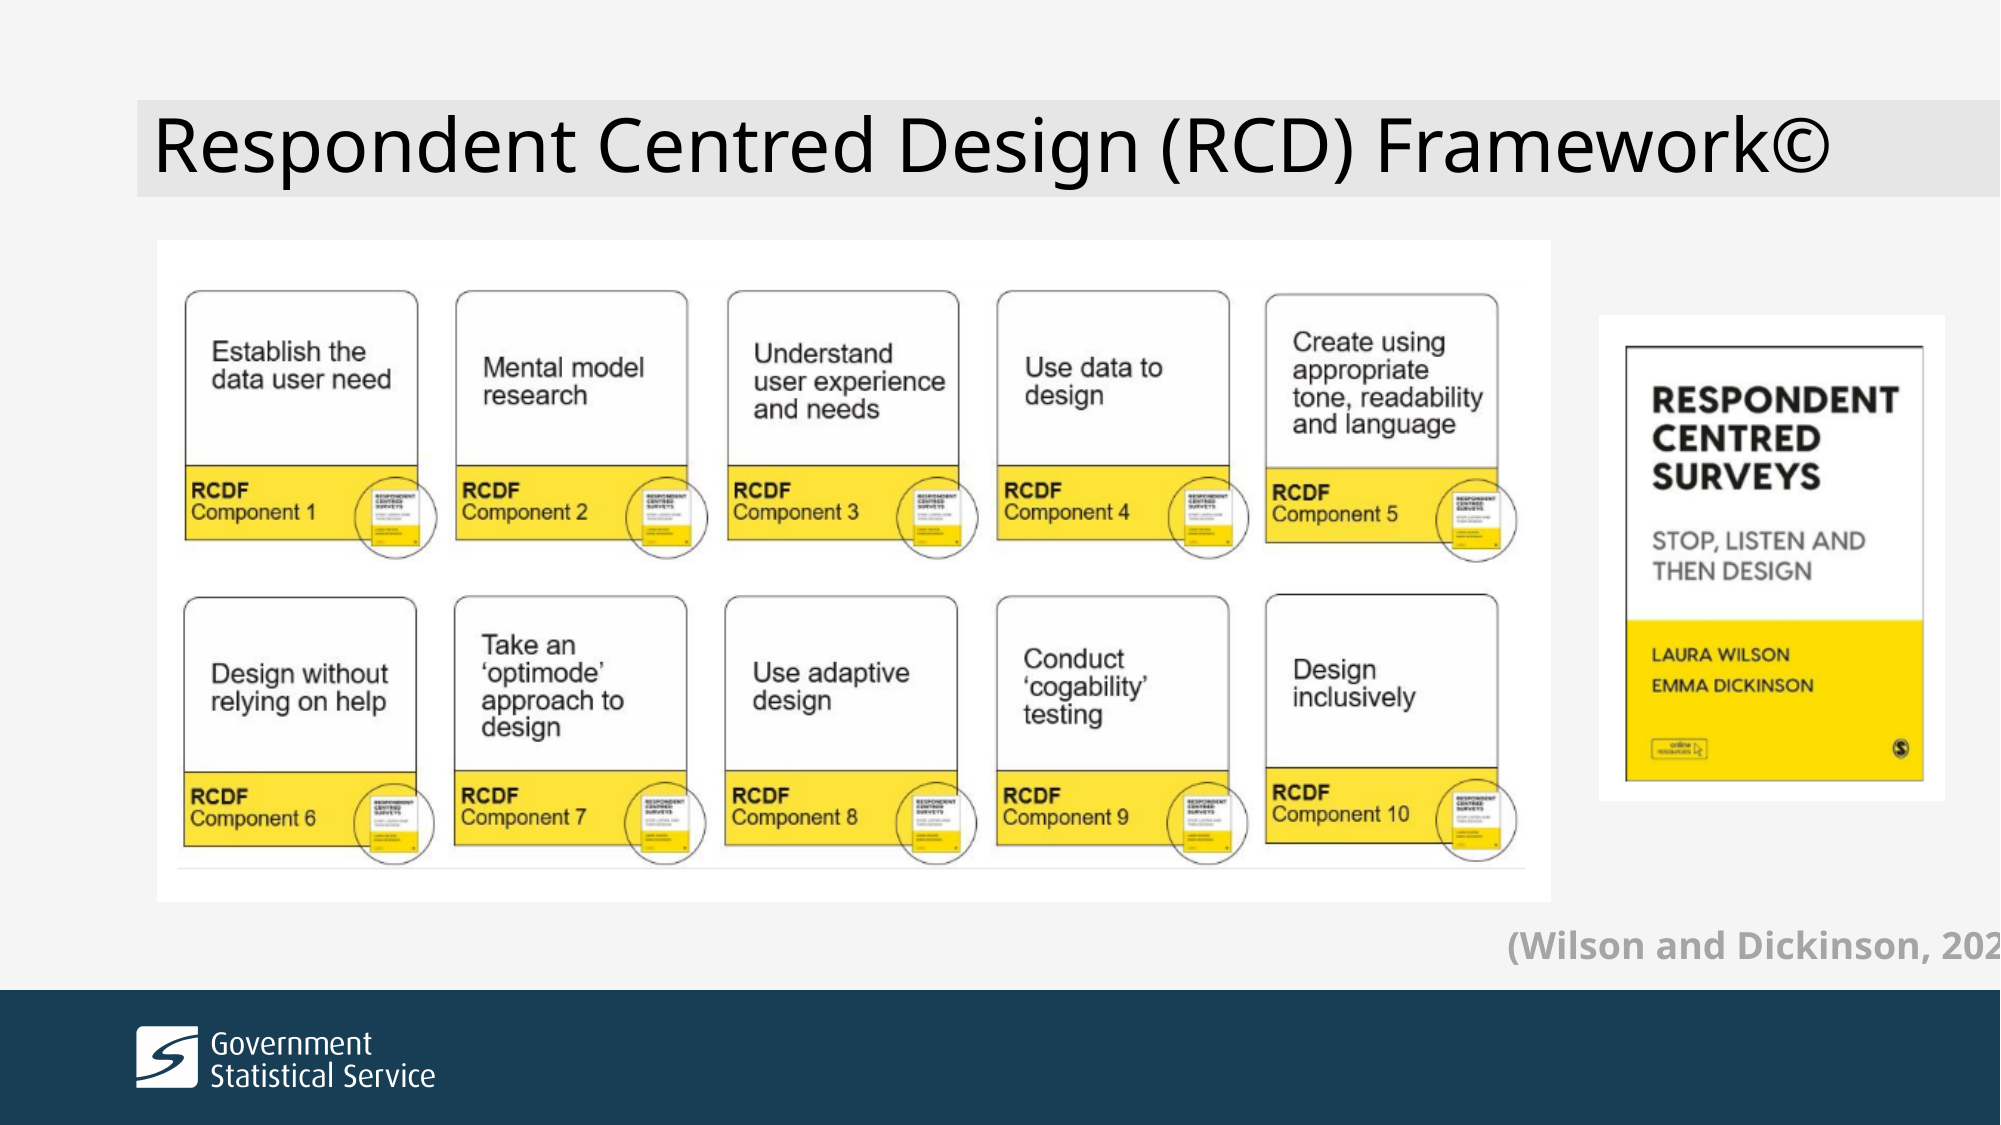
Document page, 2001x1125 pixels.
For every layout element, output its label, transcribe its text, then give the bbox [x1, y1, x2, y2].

text_box (Wilson and Dickinson, 2021) [1492, 915, 2000, 981]
picture [157, 240, 1551, 902]
text_box Respondent Centred Design (RCD) Framework© [137, 100, 2000, 197]
picture [1599, 315, 1945, 801]
